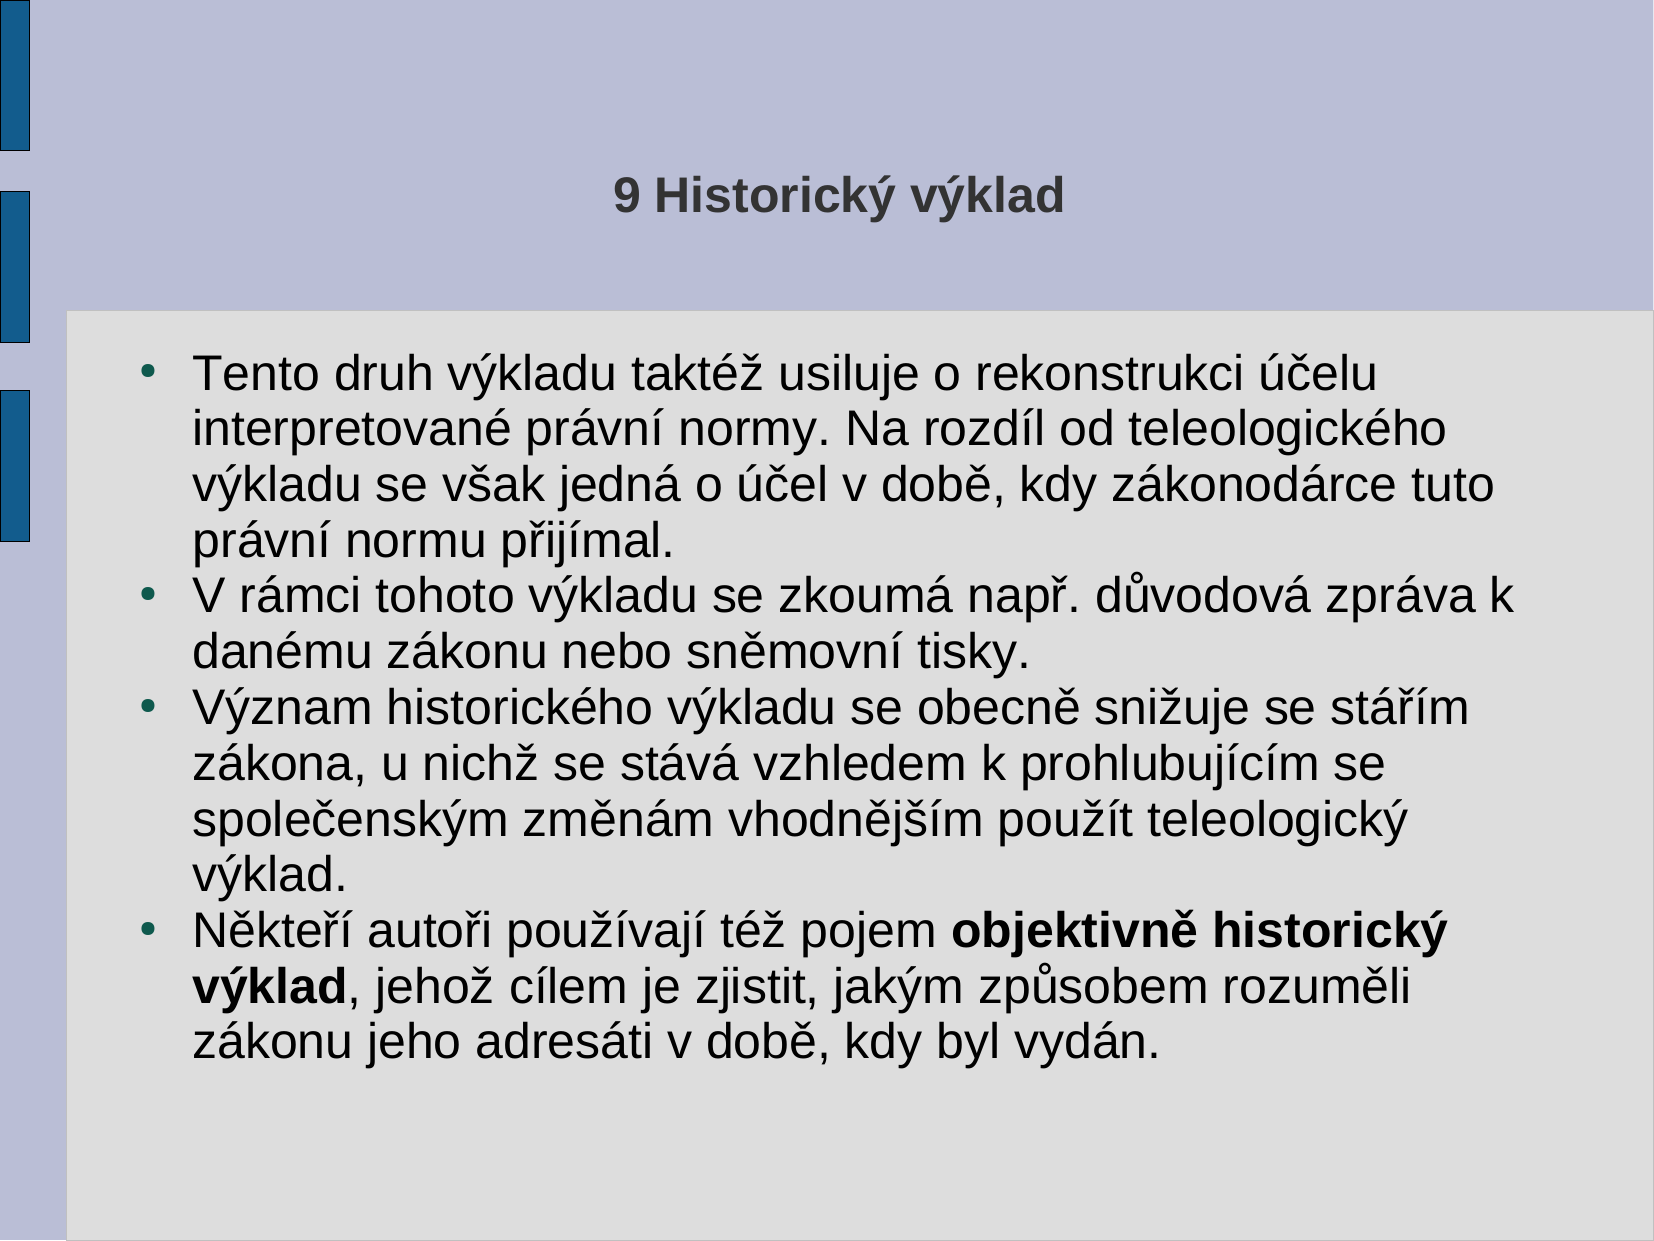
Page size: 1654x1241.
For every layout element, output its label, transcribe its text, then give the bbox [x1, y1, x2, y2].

title 9 Historický výklad [121, 91, 1534, 299]
list Tento druh výkladu taktéž usiluje o rekonstrukci účelu interpretované právní normy. Na rozdíl od teleologického výkladu se však jedná o účel v době, kdy zákonodárce tuto právní normu přijímal. V rámci tohoto výkladu se zkoumá např. důvodová zpráva k danému zákonu nebo sněmovní tisky. Význam historického výkladu se obecně snižuje se stářím zákona, u nichž se stává vzhledem k prohlubujícím se společenským změnám vhodnějším použít teleologický výklad. Někteří autoři používají též pojem objektivně historický výklad, jehož cílem je zjistit, jakým způsobem rozuměli zákonu jeho adresáti v době, kdy byl vydán. [121, 344, 1534, 1127]
